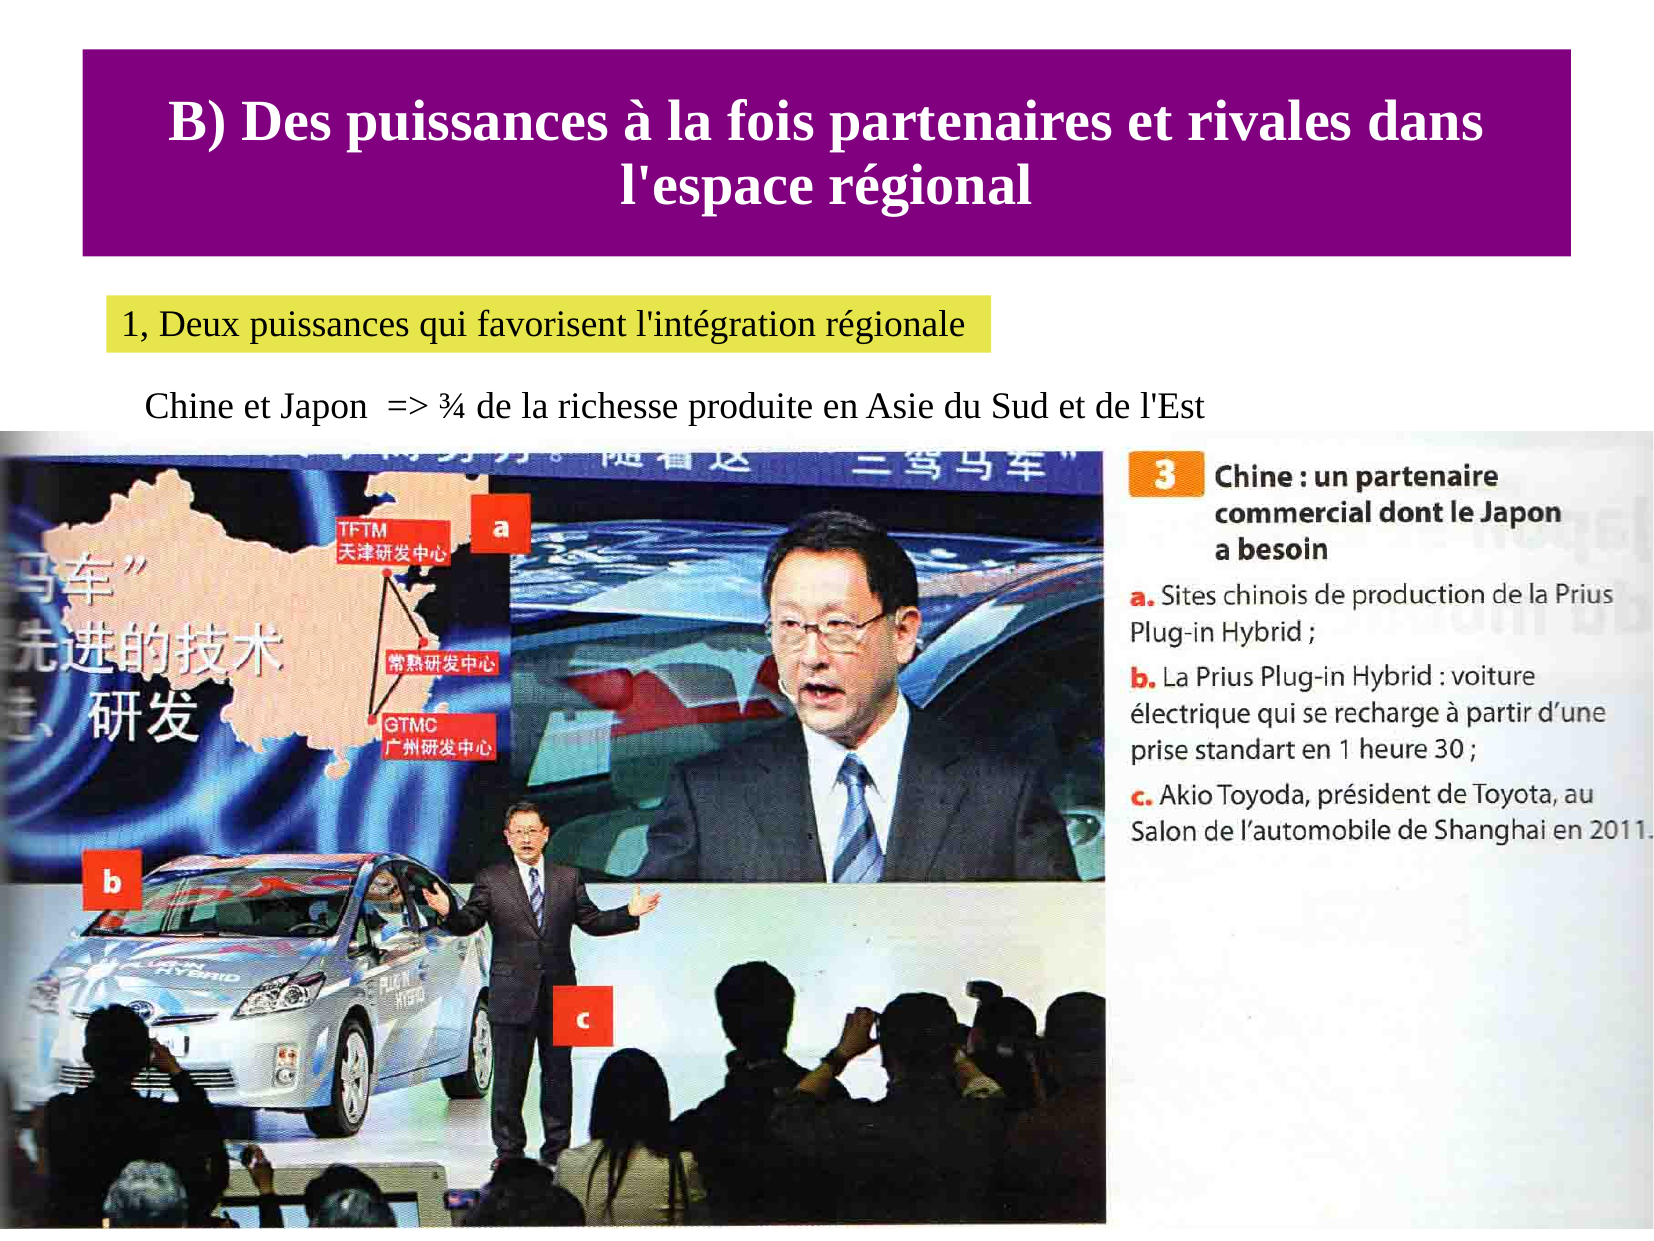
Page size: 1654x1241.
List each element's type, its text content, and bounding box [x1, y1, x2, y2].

title B) Des puissances à la fois partenaires et rivales dans l'espace régional [82, 49, 1571, 257]
text_box Chine et Japon => ¾ de la richesse produite en Asie du Sud et de l'Est [129, 377, 1223, 431]
picture [0, 431, 1654, 1229]
text_box 1, Deux puissances qui favorisent l'intégration régionale [106, 295, 992, 353]
